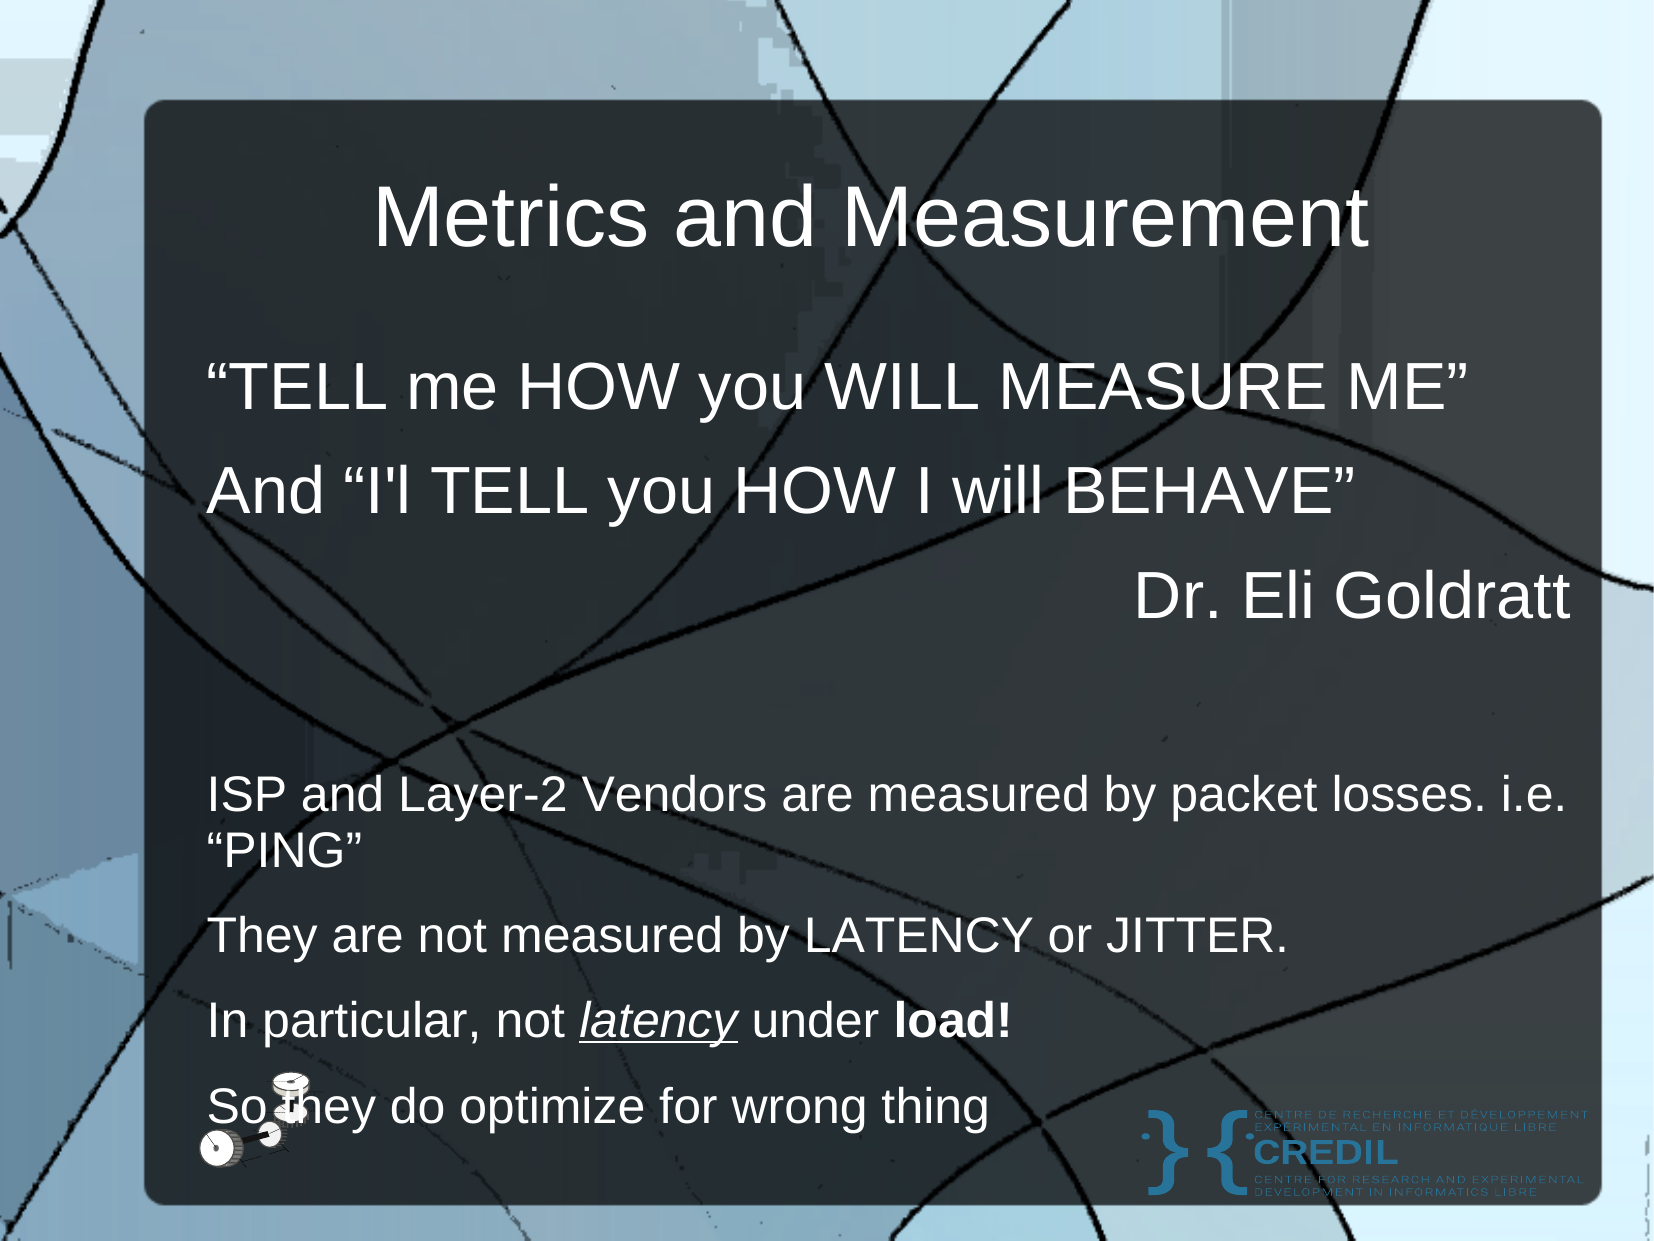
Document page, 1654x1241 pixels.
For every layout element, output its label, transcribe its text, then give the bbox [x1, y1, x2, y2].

title Metrics and Measurement [159, 108, 1583, 325]
picture [0, 0, 1654, 1241]
list “TELL me HOW you WILL MEASURE ME” And “I'l TELL you HOW I will BEHAVE” Dr. Eli Goldratt ISP and Layer-2 Vendors are measured by packet losses. i.e. “PING” They are not measured by LATENCY or JITTER. In particular, not latency under load! So they do optimize for wrong thing [206, 349, 1571, 1168]
